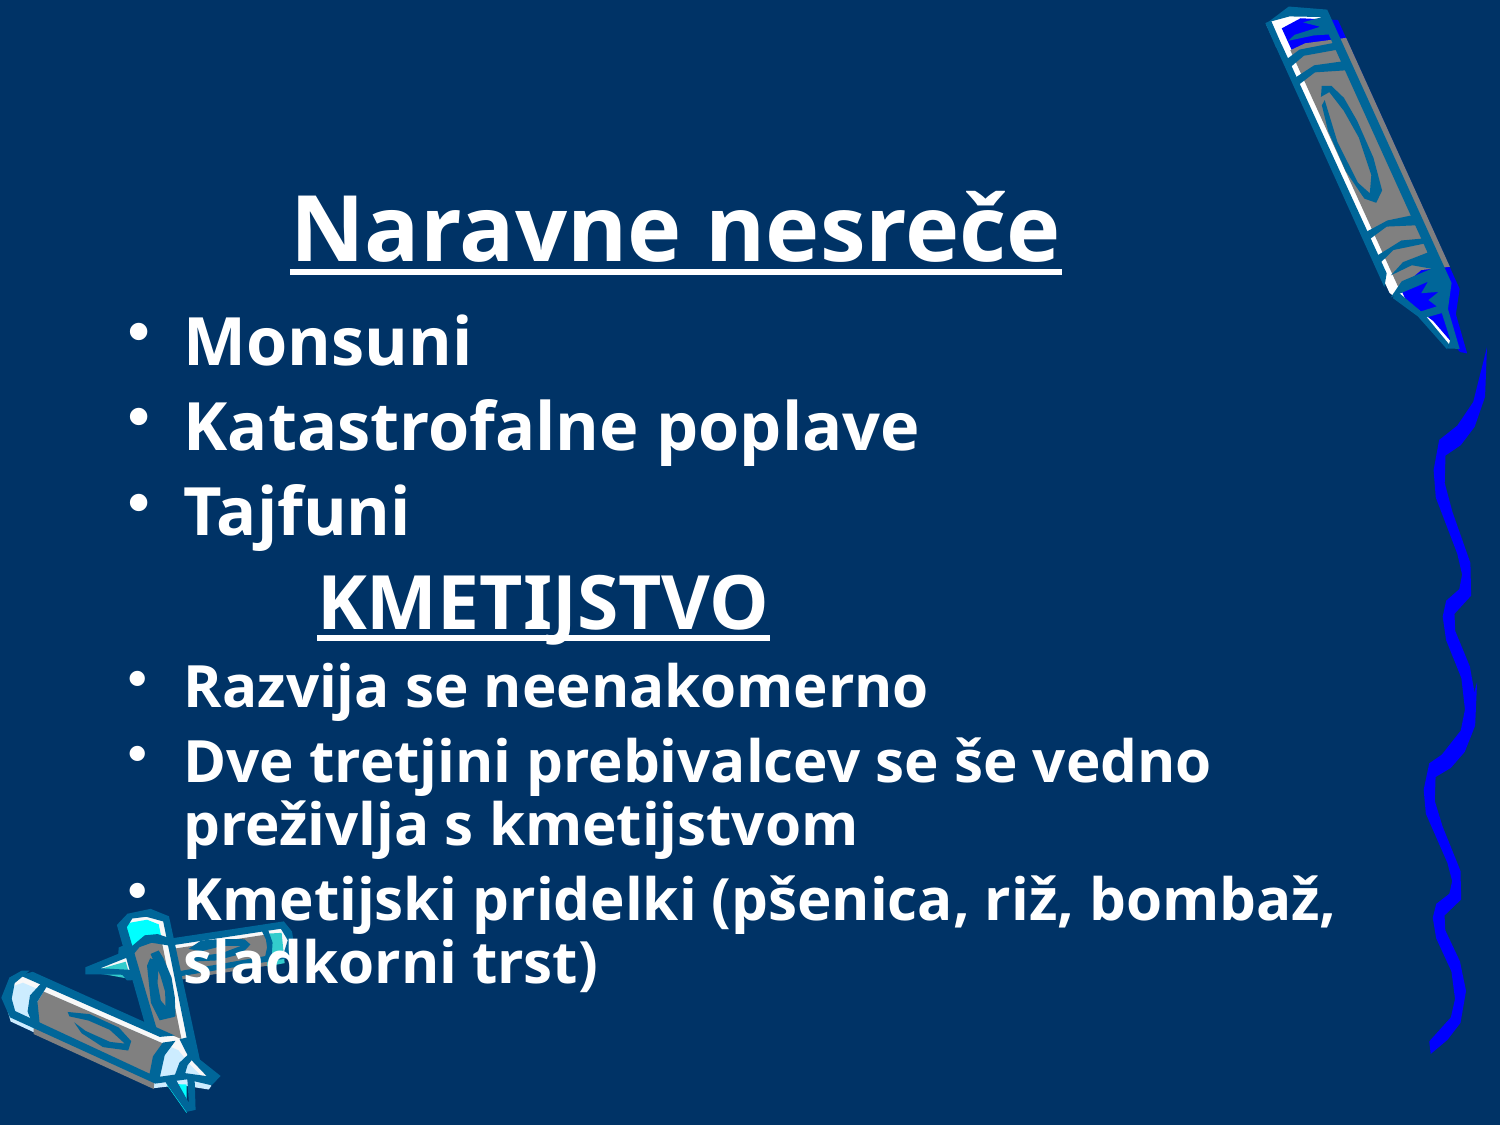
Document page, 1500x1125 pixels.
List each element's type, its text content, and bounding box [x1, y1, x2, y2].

list Monsuni Katastrofalne poplave Tajfuni KMETIJSTVO Razvija se neenakomerno Dve tretjini prebivalcev se še vedno preživlja s kmetijstvom Kmetijski pridelki (pšenica, riž, bombaž, sladkorni trst) [112, 299, 1376, 1071]
title Naravne nesreče [112, 24, 1240, 288]
